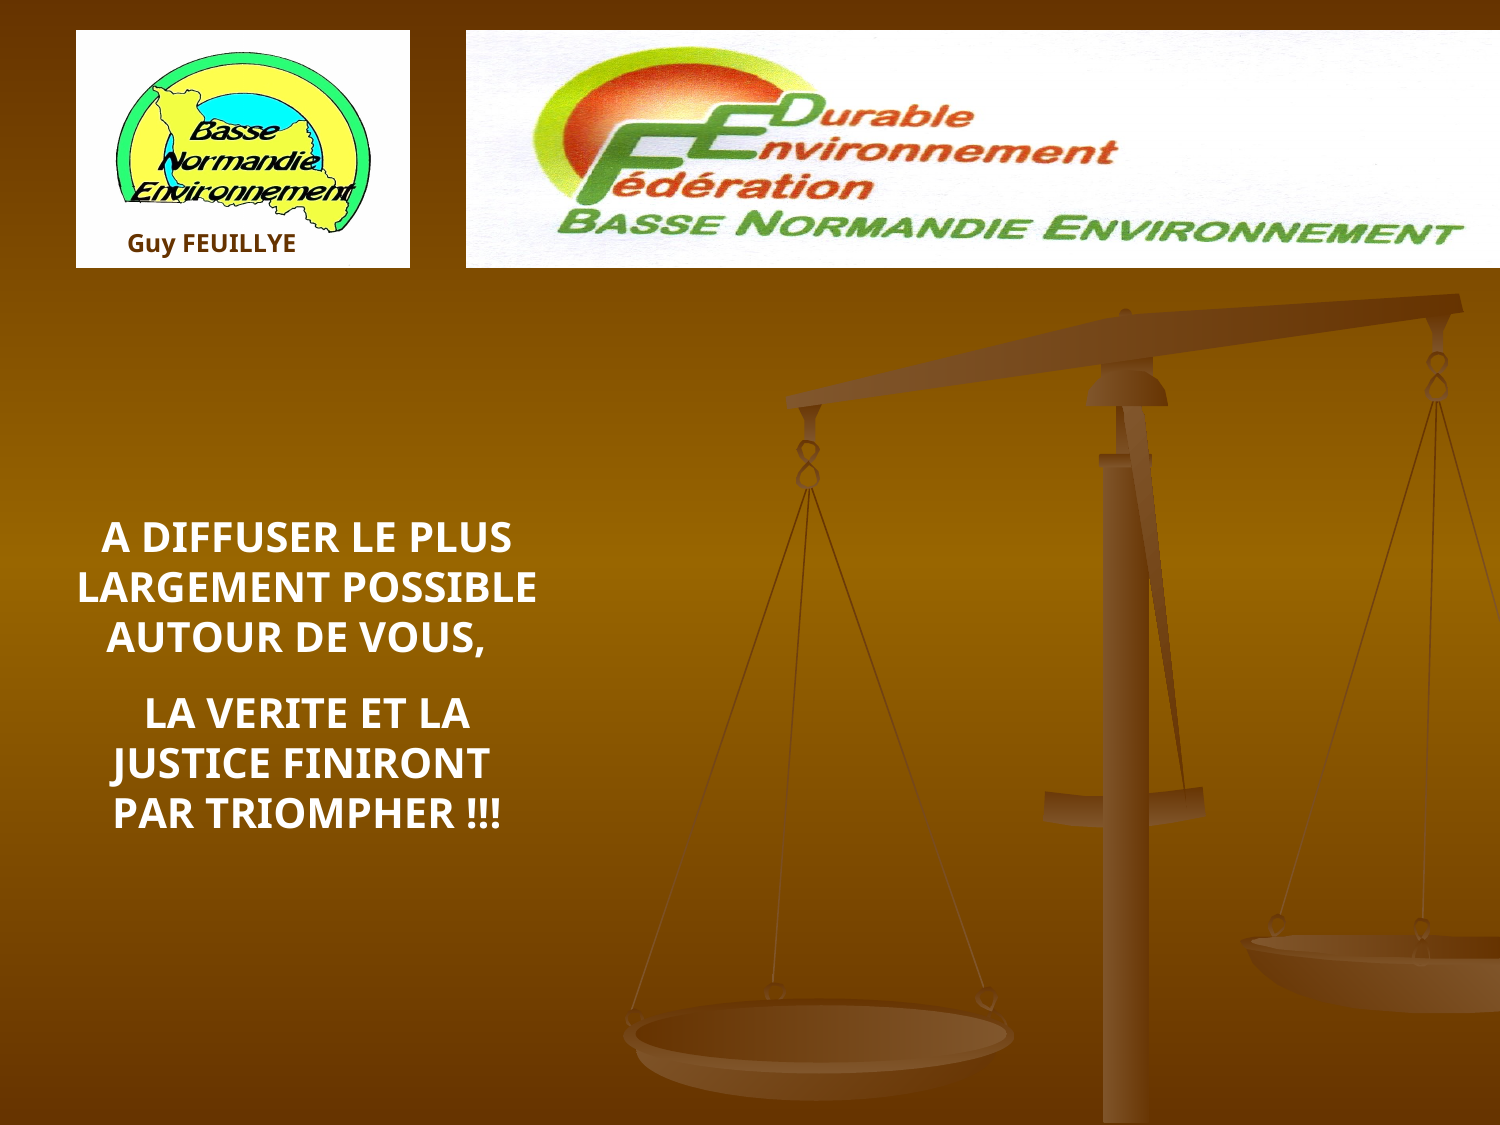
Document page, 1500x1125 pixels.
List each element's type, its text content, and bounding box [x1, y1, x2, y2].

text_box Guy FEUILLYE [112, 220, 396, 266]
picture [466, 30, 1500, 268]
text_box A DIFFUSER LE PLUS LARGEMENT POSSIBLE AUTOUR DE VOUS, LA VERITE ET LA JUSTICE FINIRONT PAR TRIOMPHER !!! [53, 503, 561, 845]
picture [76, 30, 410, 268]
